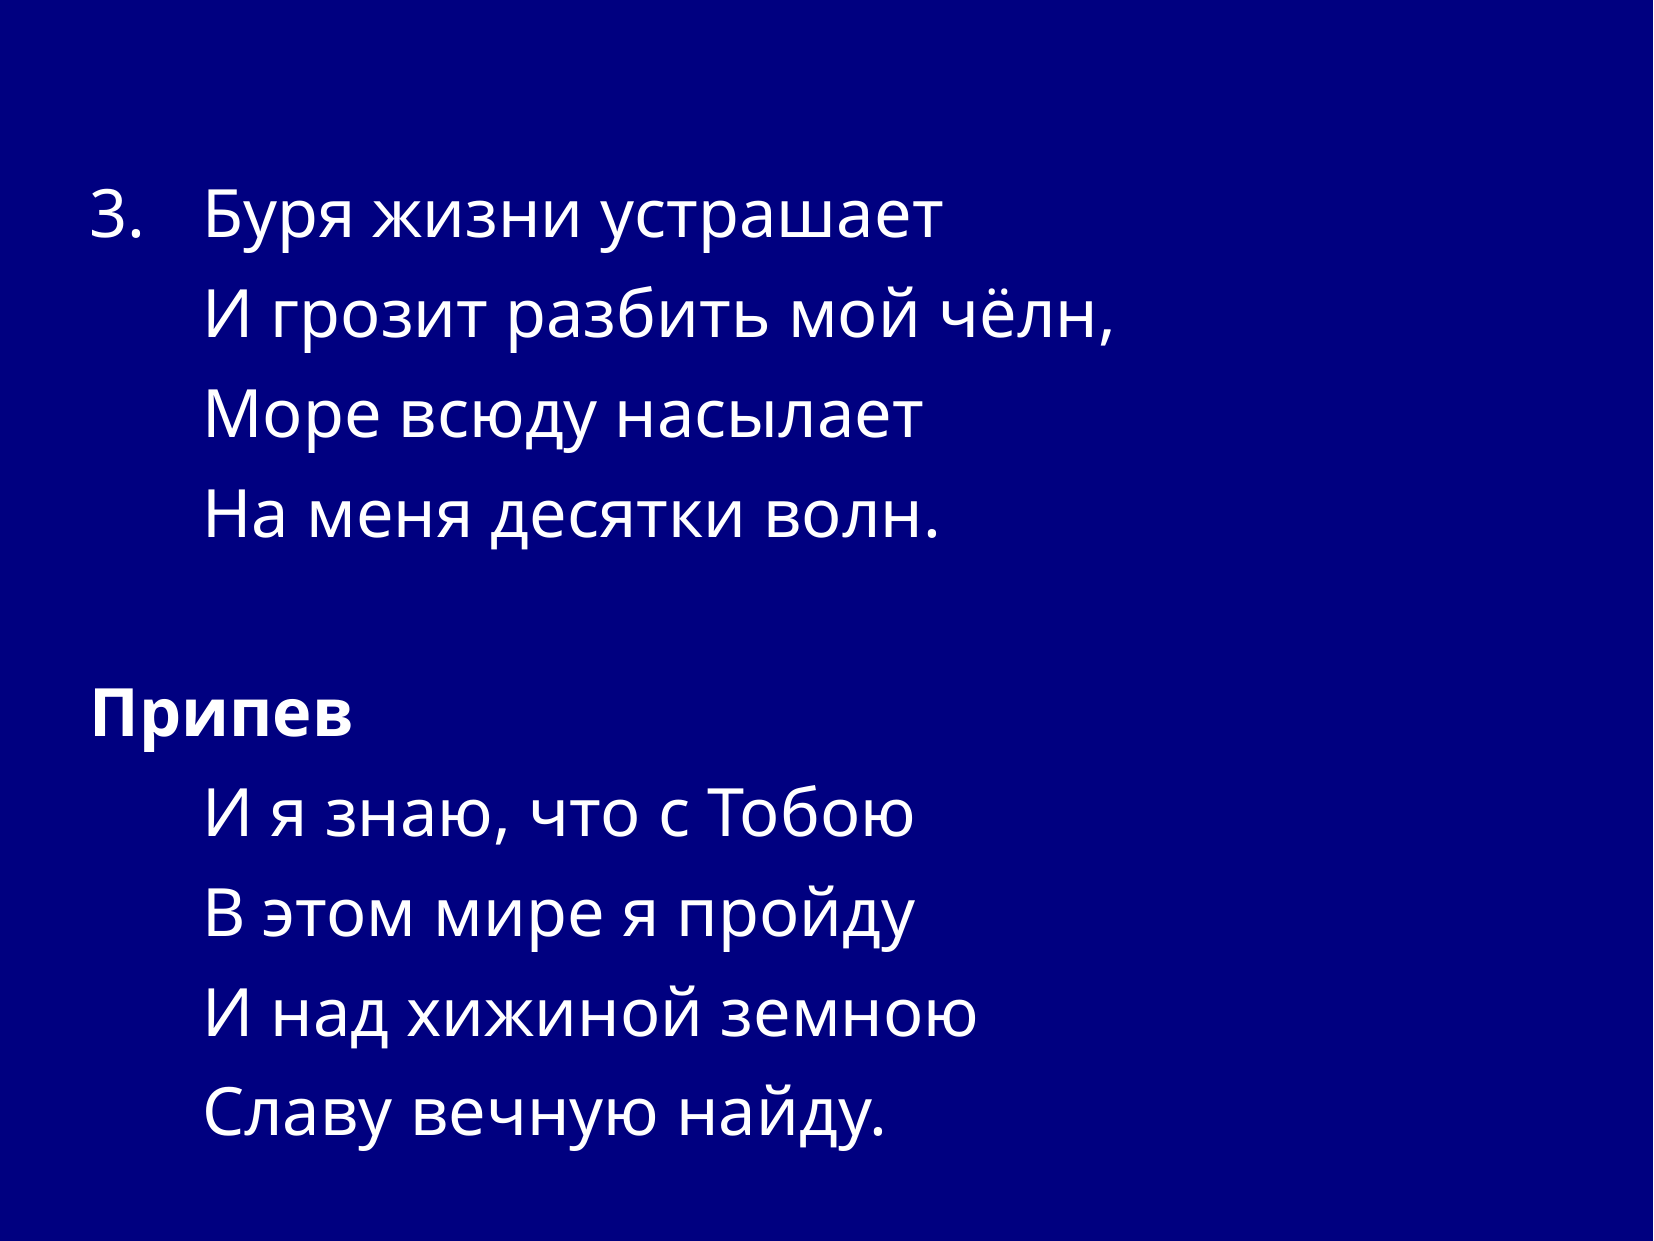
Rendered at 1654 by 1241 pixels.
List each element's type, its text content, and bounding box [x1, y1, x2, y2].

text_box 3. Буря жизни устрашает И грозит разбить мой чёлн, Море всюду насылает На меня десятки волн. Припев И я знаю, что с Тобою В этом мире я пройду И над хижиной земною Славу вечную найду. [75, 150, 1576, 1163]
